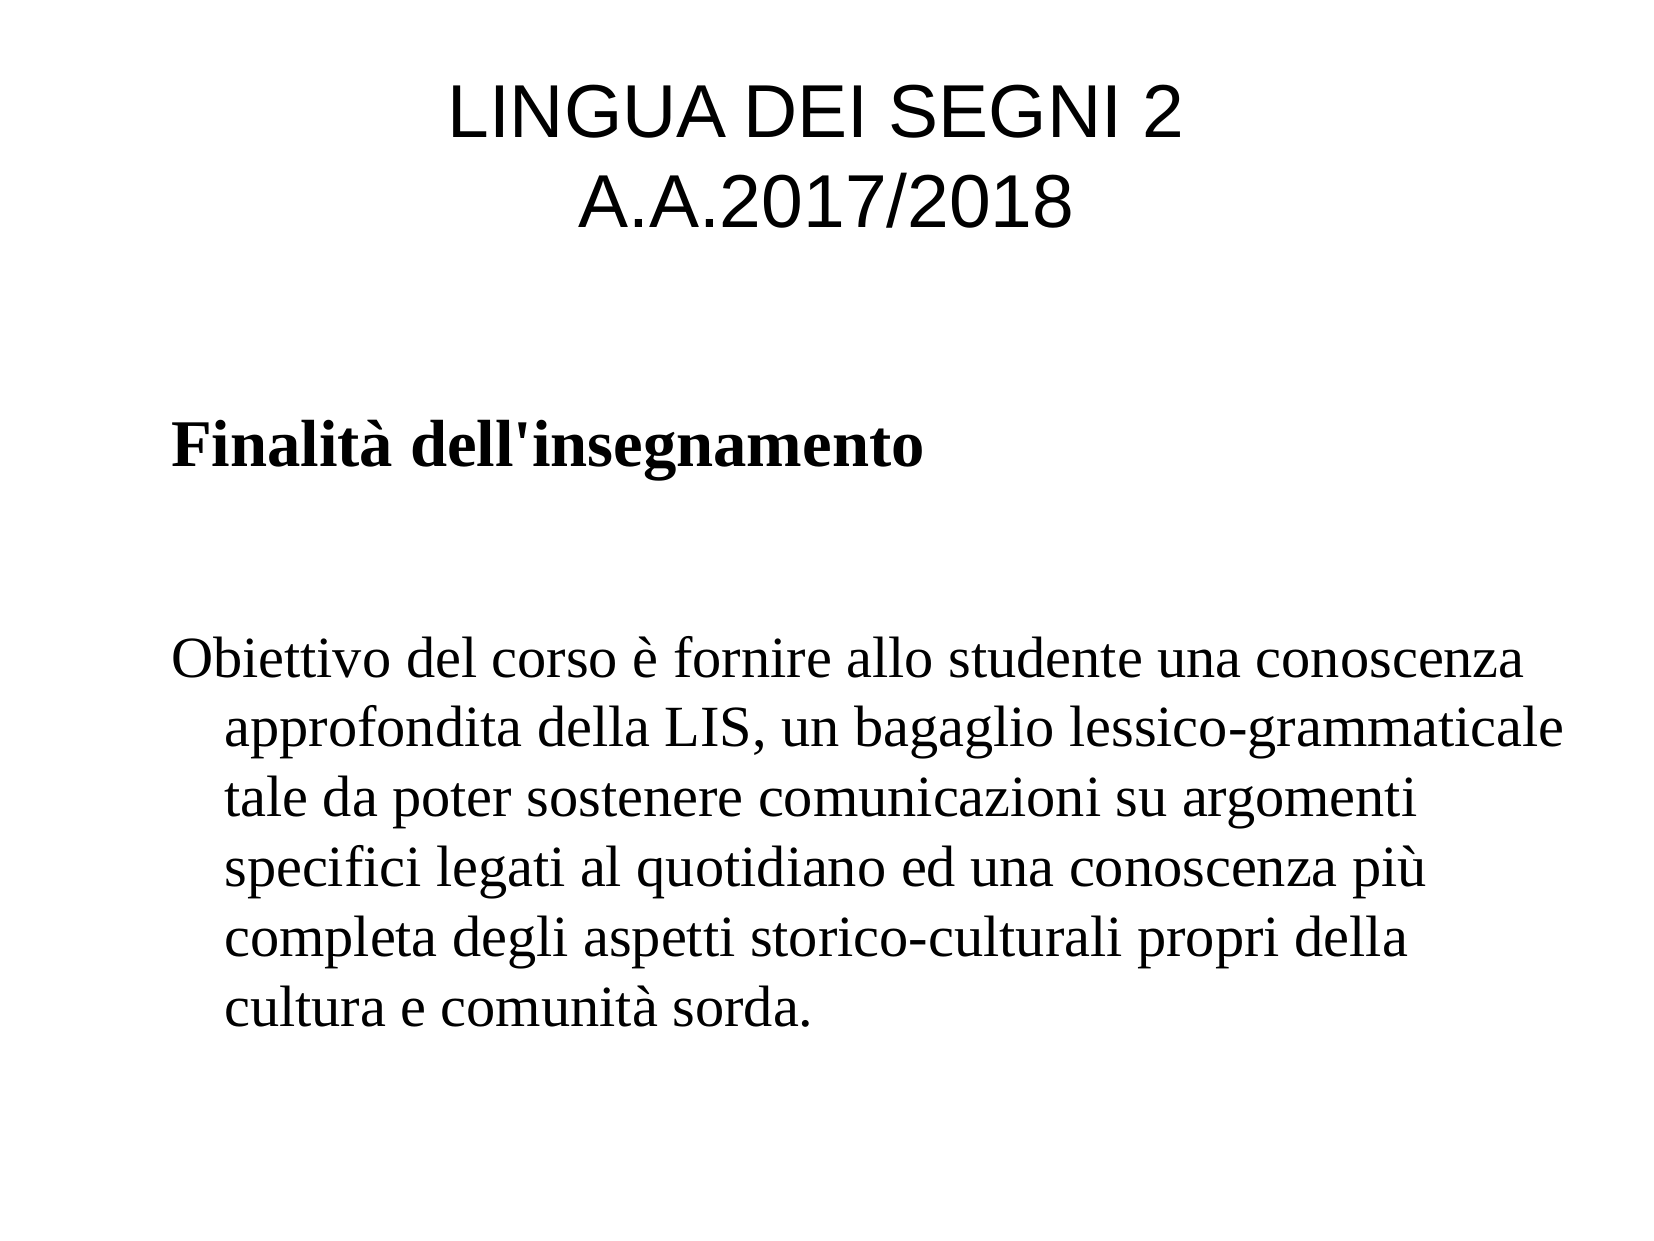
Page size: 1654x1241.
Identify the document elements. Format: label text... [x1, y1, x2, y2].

list Finalità dell'insegnamento Obiettivo del corso è fornire allo studente una conoscenza approfondita della LIS, un bagaglio lessico-grammaticale tale da poter sostenere comunicazioni su argomenti specifici legati al quotidiano ed una conoscenza più completa degli aspetti storico-culturali propri della cultura e comunità sorda. [82, 290, 1571, 1231]
title LINGUA DEI SEGNI 2 A.A.2017/2018 [82, 49, 1571, 257]
